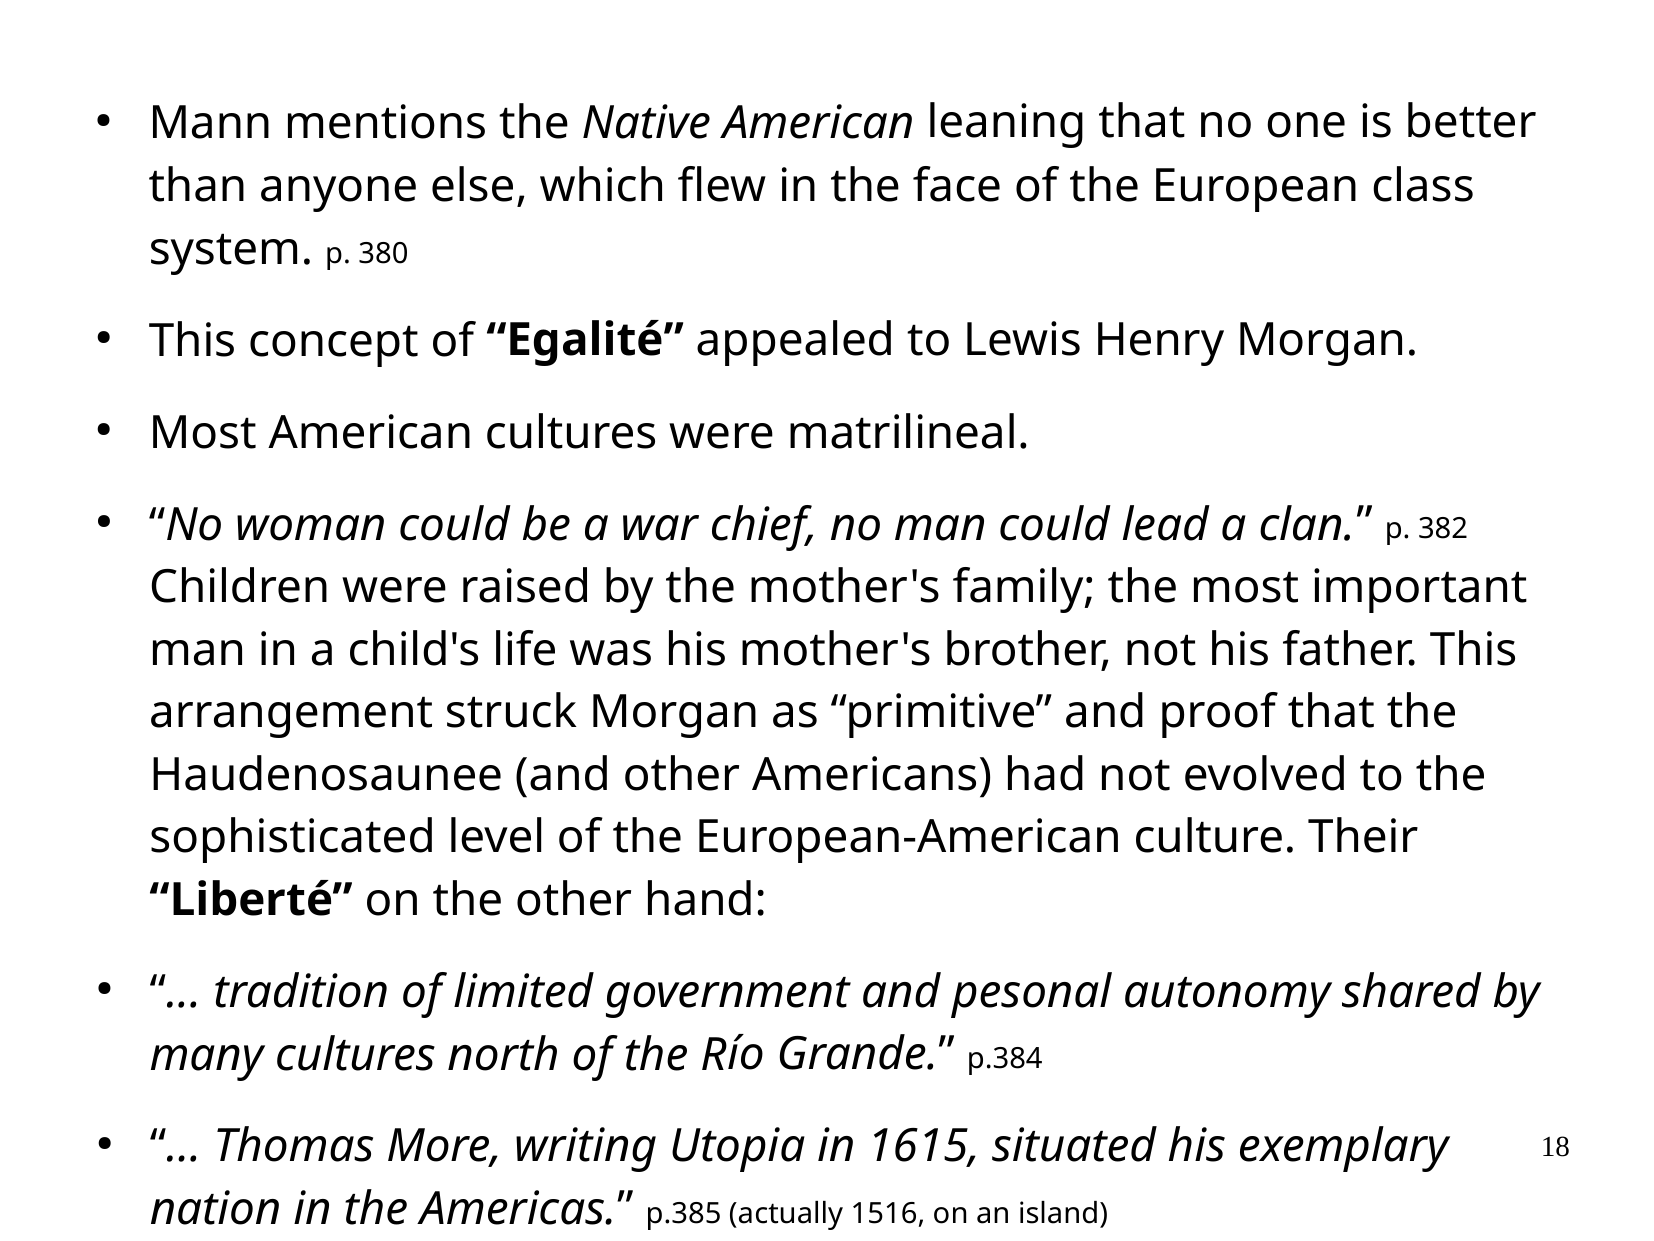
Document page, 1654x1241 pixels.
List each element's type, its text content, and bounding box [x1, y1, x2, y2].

list Mann mentions the Native American leaning that no one is better than anyone else, which flew in the face of the European class system. p. 380 This concept of “Egalité” appealed to Lewis Henry Morgan. Most American cultures were matrilineal. “No woman could be a war chief, no man could lead a clan.” p. 382 Children were raised by the mother's family; the most important man in a child's life was his mother's brother, not his father. This arrangement struck Morgan as “primitive” and proof that the Haudenosaunee (and other Americans) had not evolved to the sophisticated level of the European-American culture. Their “Liberté” on the other hand: “... tradition of limited government and pesonal autonomy shared by many cultures north of the Río Grande.” p.384 “... Thomas More, writing Utopia in 1615, situated his exemplary nation in the Americas.” p.385 (actually 1516, on an island) [77, 88, 1575, 1156]
